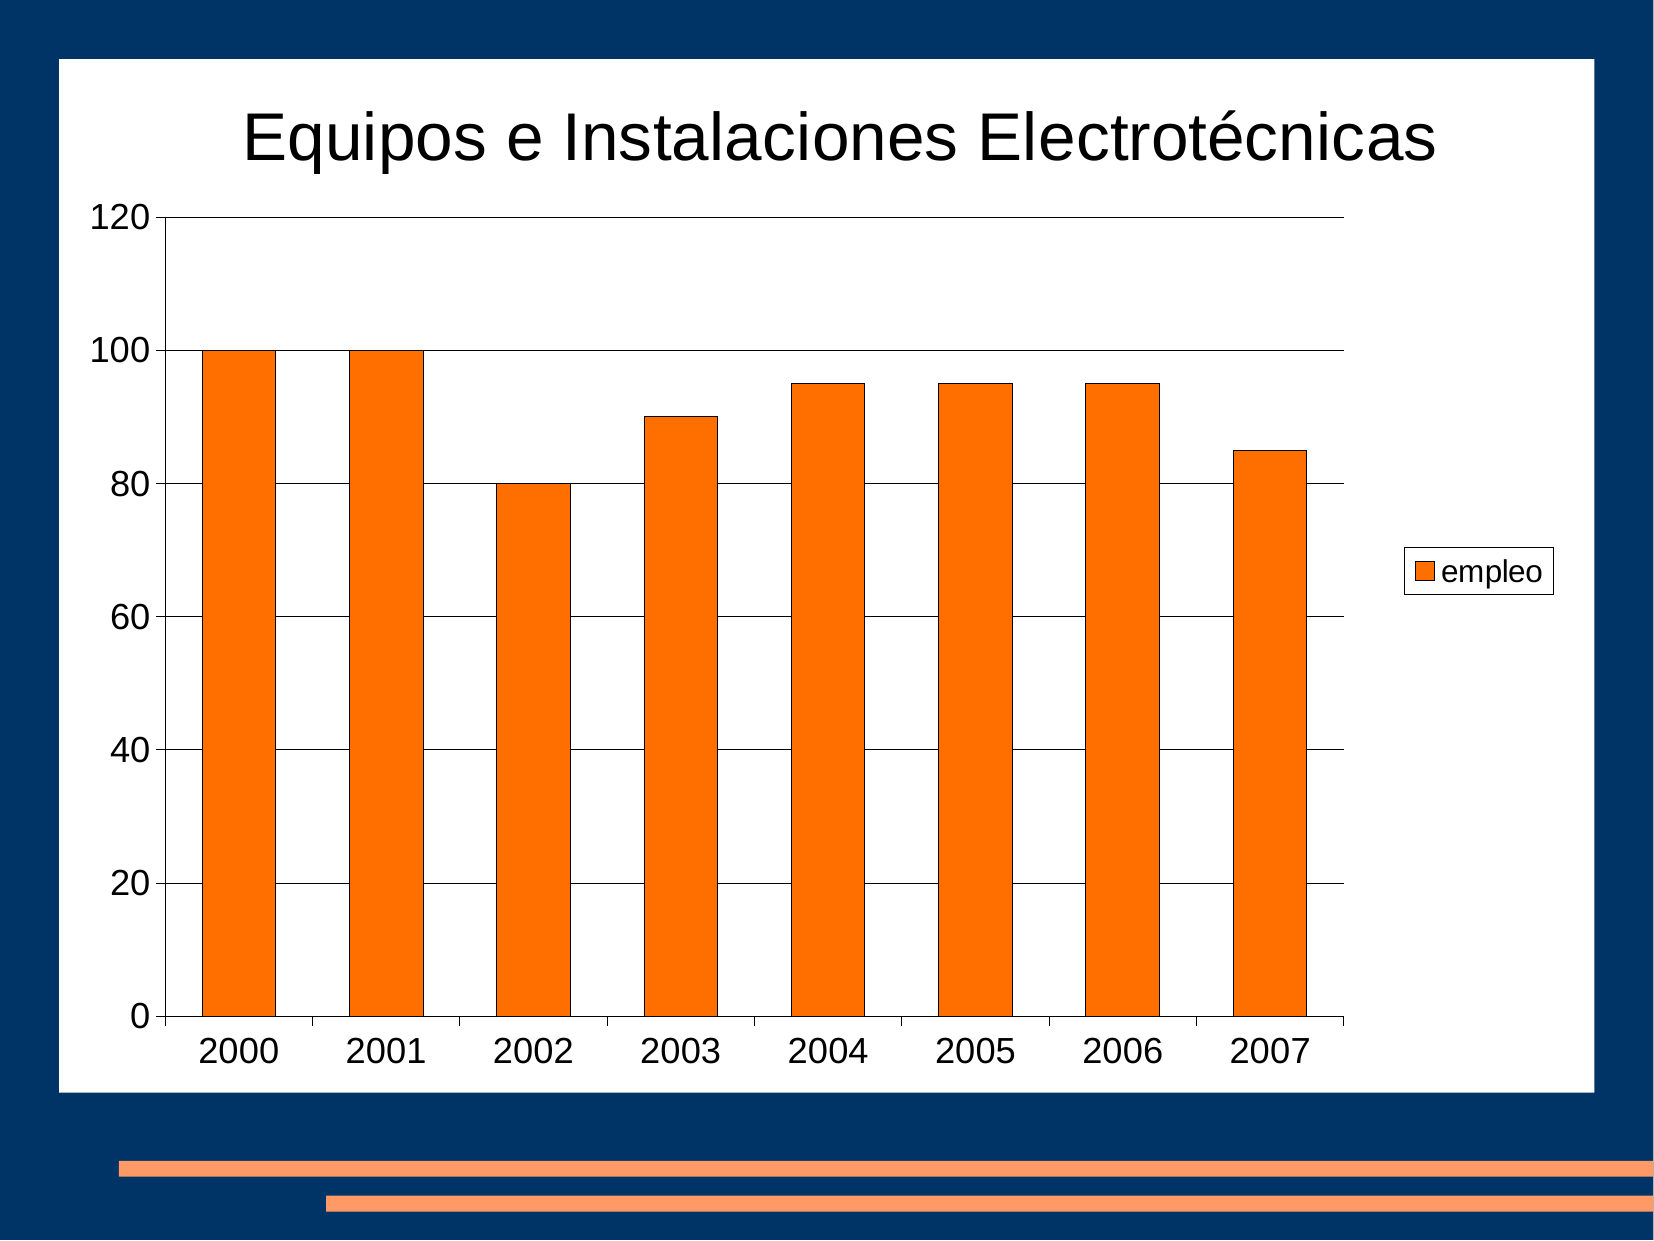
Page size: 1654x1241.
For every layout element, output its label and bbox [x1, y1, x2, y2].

chart [59, 59, 1595, 1093]
